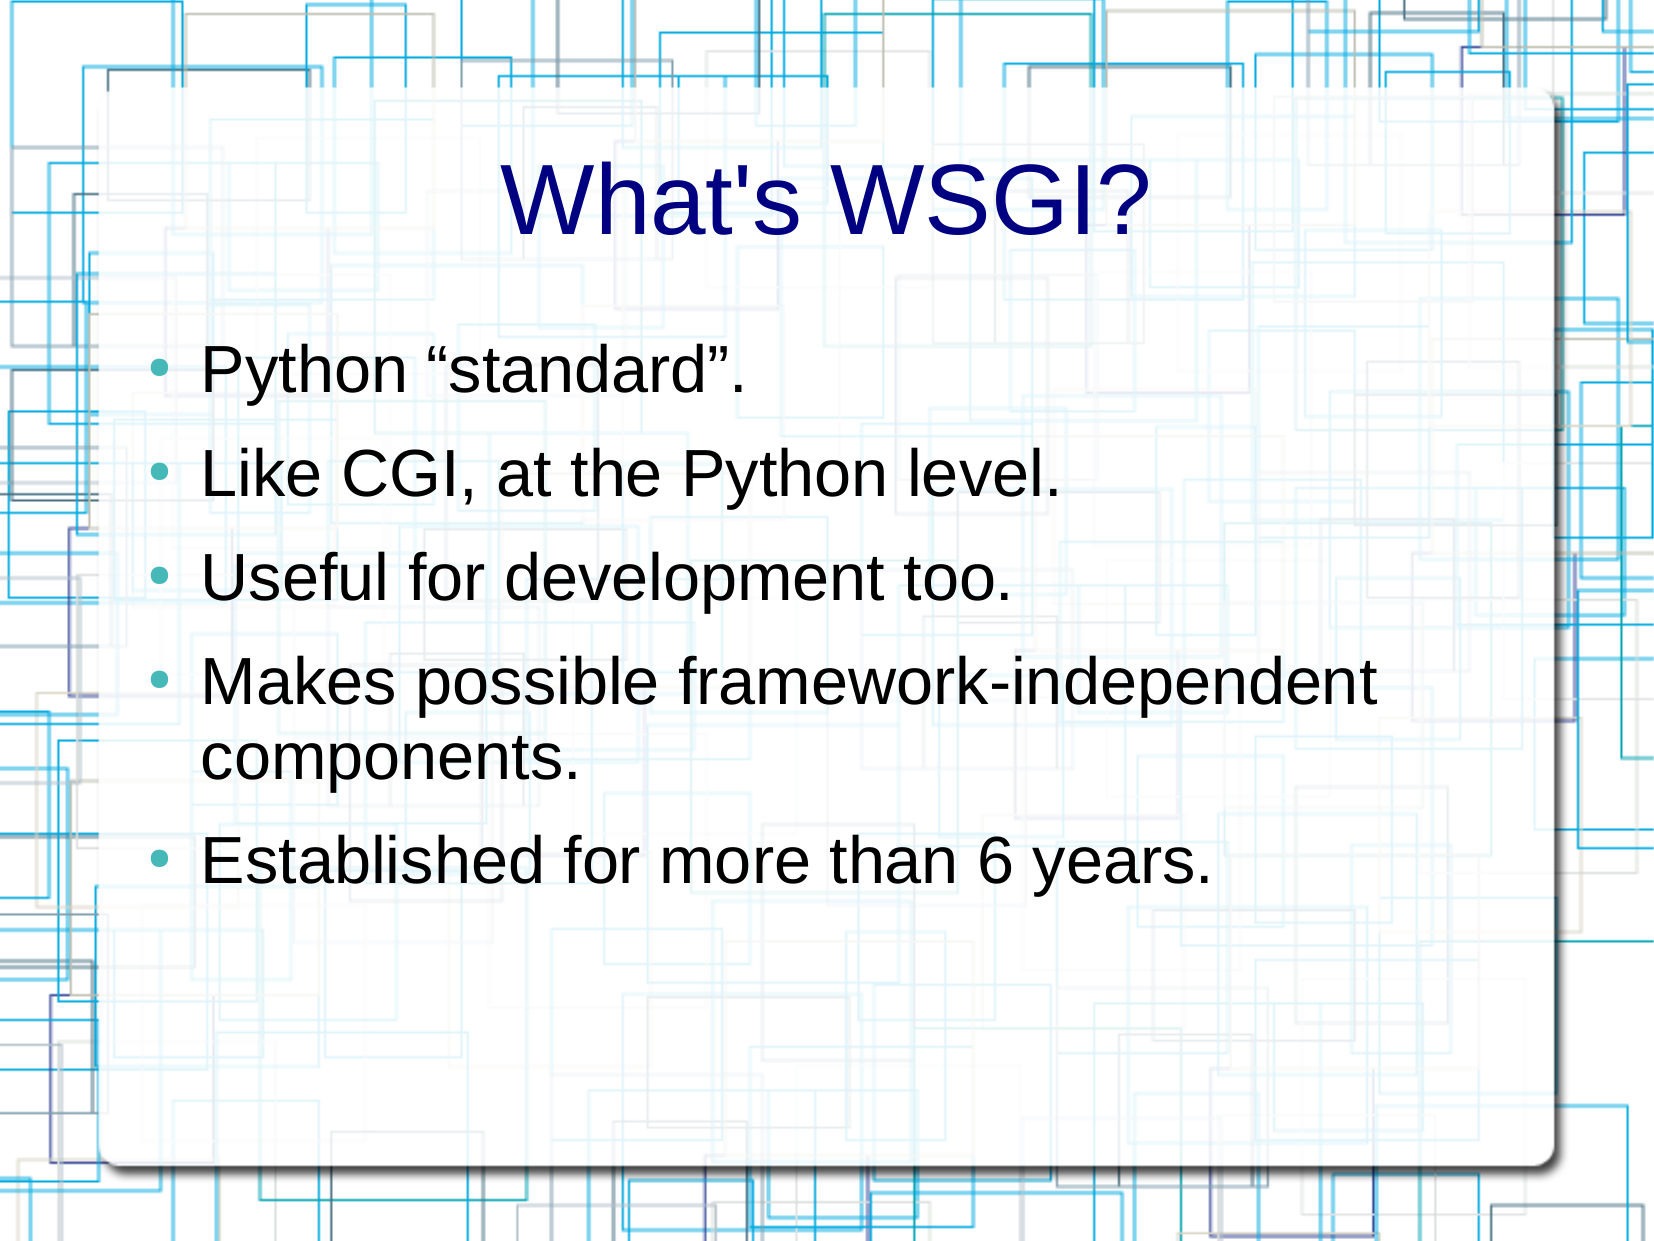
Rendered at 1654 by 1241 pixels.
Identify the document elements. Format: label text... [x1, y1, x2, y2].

title What's WSGI? [118, 104, 1536, 297]
list Python “standard”. Like CGI, at the Python level. Useful for development too. Makes possible framework-independent components. Established for more than 6 years. [129, 331, 1524, 1136]
picture [0, 0, 1654, 1241]
